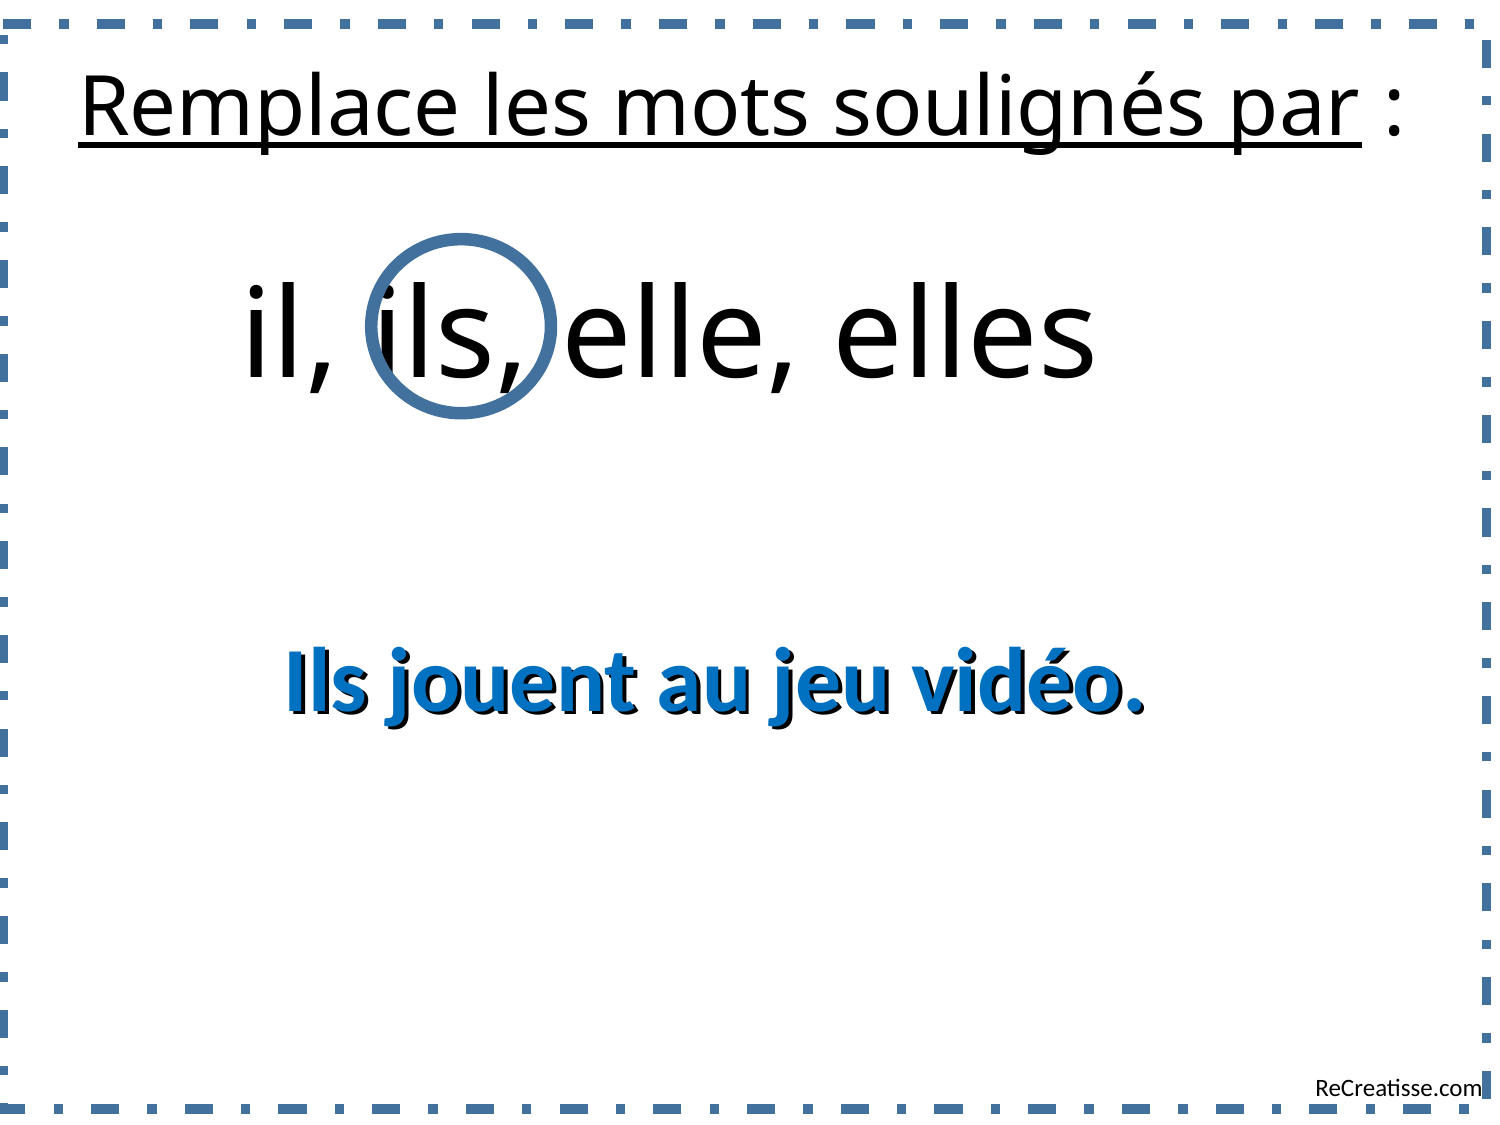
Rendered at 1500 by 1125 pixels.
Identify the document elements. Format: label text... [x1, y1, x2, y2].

text_box Remplace les mots soulignés par : il, ils, elle, elles [63, 45, 1500, 410]
text_box ReCreatisse.com [1300, 1064, 1498, 1109]
text_box Remplace les mots soulignés par : il, ils, elle, elles [378, 246, 544, 406]
text_box Ils jouent au jeu vidéo. [269, 612, 1163, 737]
